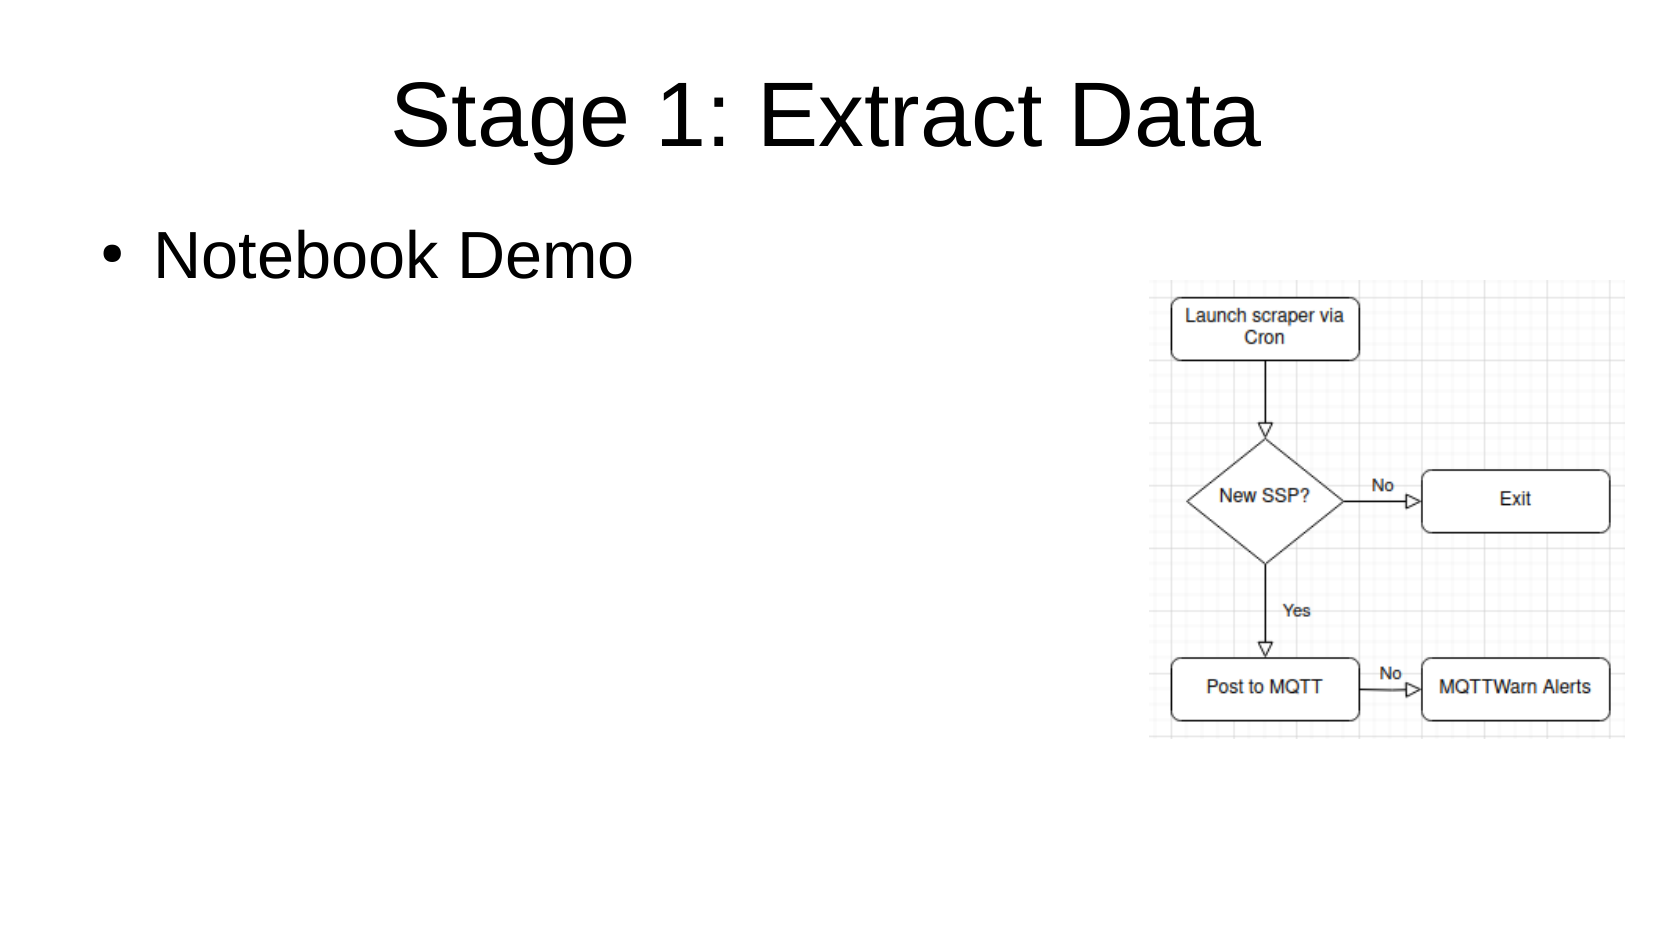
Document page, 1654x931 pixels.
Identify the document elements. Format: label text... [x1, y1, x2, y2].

title Stage 1: Extract Data [82, 37, 1571, 193]
list Notebook Demo [82, 217, 1123, 857]
picture [1149, 280, 1625, 739]
